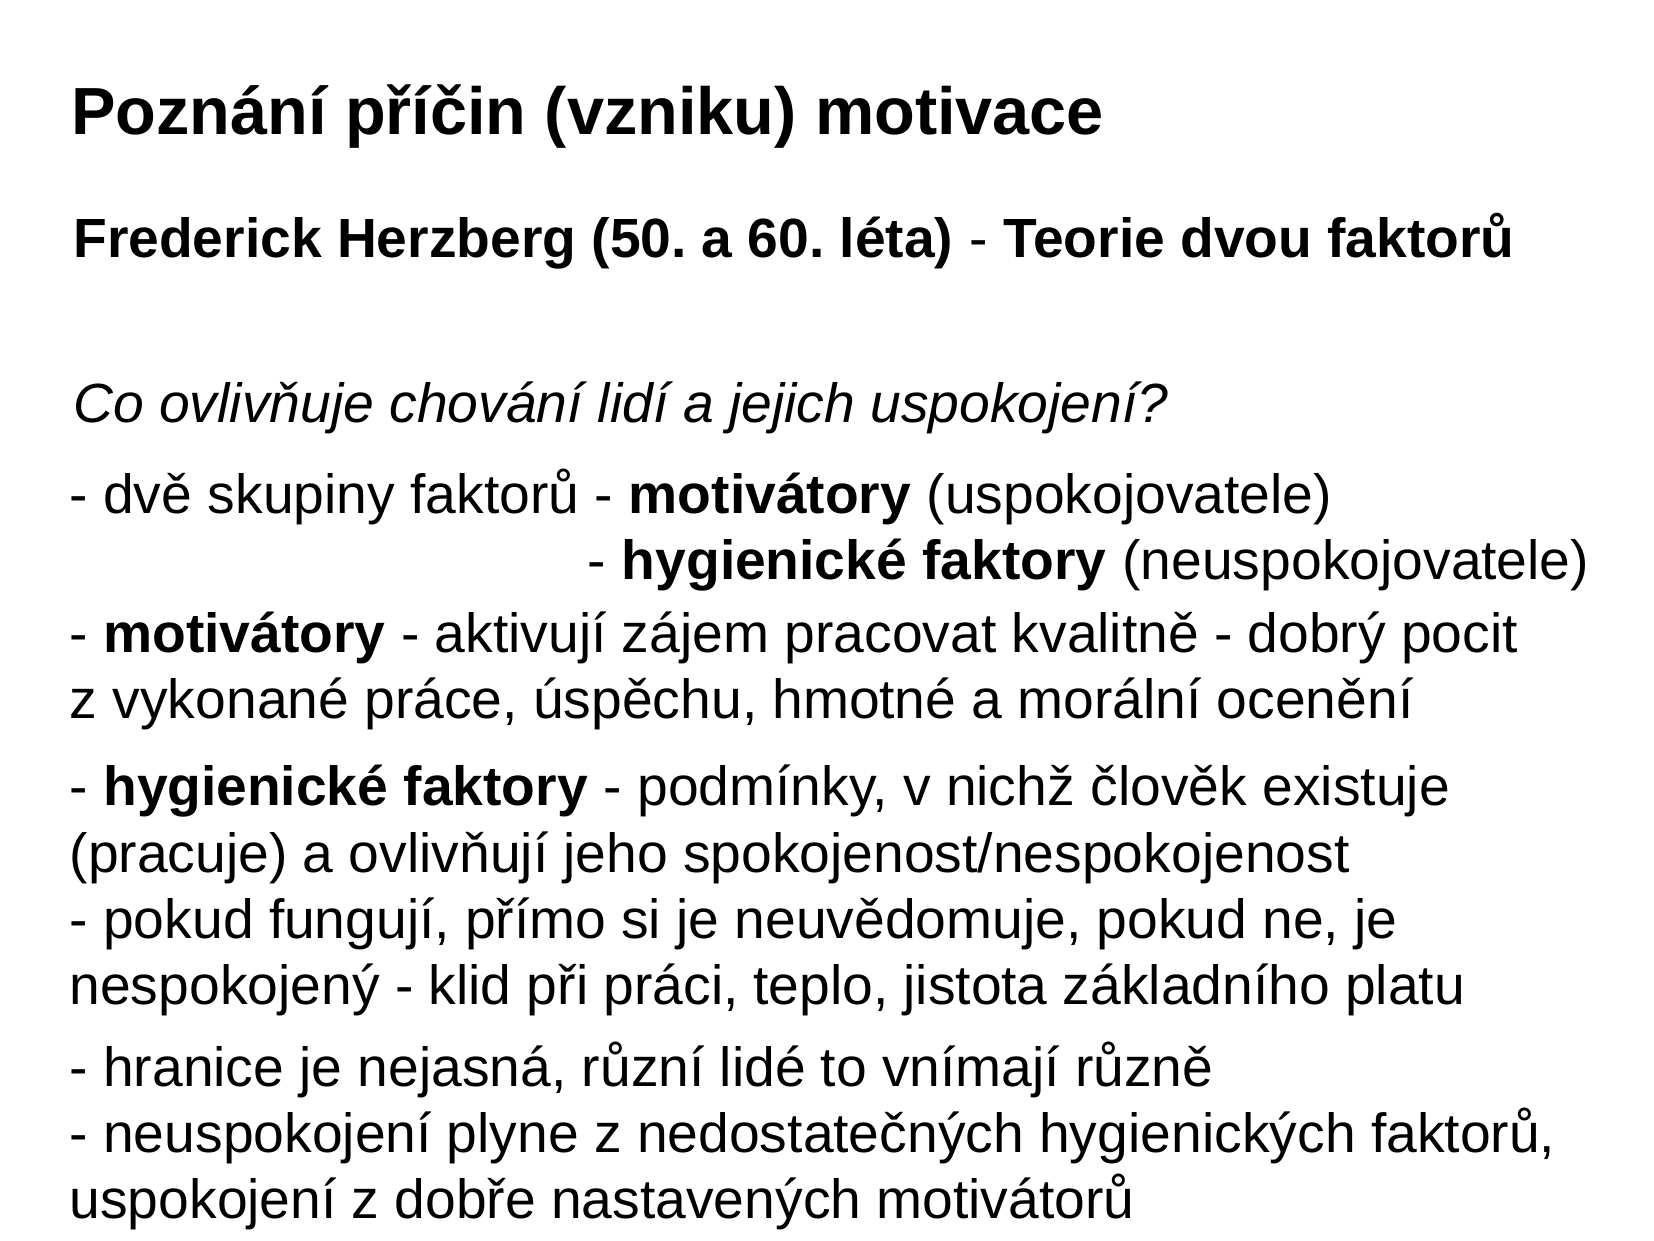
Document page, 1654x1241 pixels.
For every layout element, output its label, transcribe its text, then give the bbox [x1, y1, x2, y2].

text_box Co ovlivňuje chování lidí a jejich uspokojení? [58, 359, 1201, 442]
text_box - dvě skupiny faktorů - motivátory (uspokojovatele) - hygienické faktory (neuspokojovatele) [54, 450, 1622, 589]
text_box - hranice je nejasná, různí lidé to vnímají různě - neuspokojení plyne z nedostatečných hygienických faktorů, uspokojení z dobře nastavených motivátorů [54, 1024, 1622, 1238]
text_box - motivátory - aktivují zájem pracovat kvalitně - dobrý pocit z vykonané práce, úspěchu, hmotné a morální ocenění [54, 589, 1622, 738]
text_box - hygienické faktory - podmínky, v nichž člověk existuje (pracuje) a ovlivňují jeho spokojenost/nespokojenost - pokud fungují, přímo si je neuvědomuje, pokud ne, je nespokojený - klid při práci, teplo, jistota základního platu [54, 742, 1622, 1024]
text_box Frederick Herzberg (50. a 60. léta) - Teorie dvou faktorů [58, 194, 1546, 276]
text_box Poznání příčin (vzniku) motivace [56, 60, 1569, 156]
